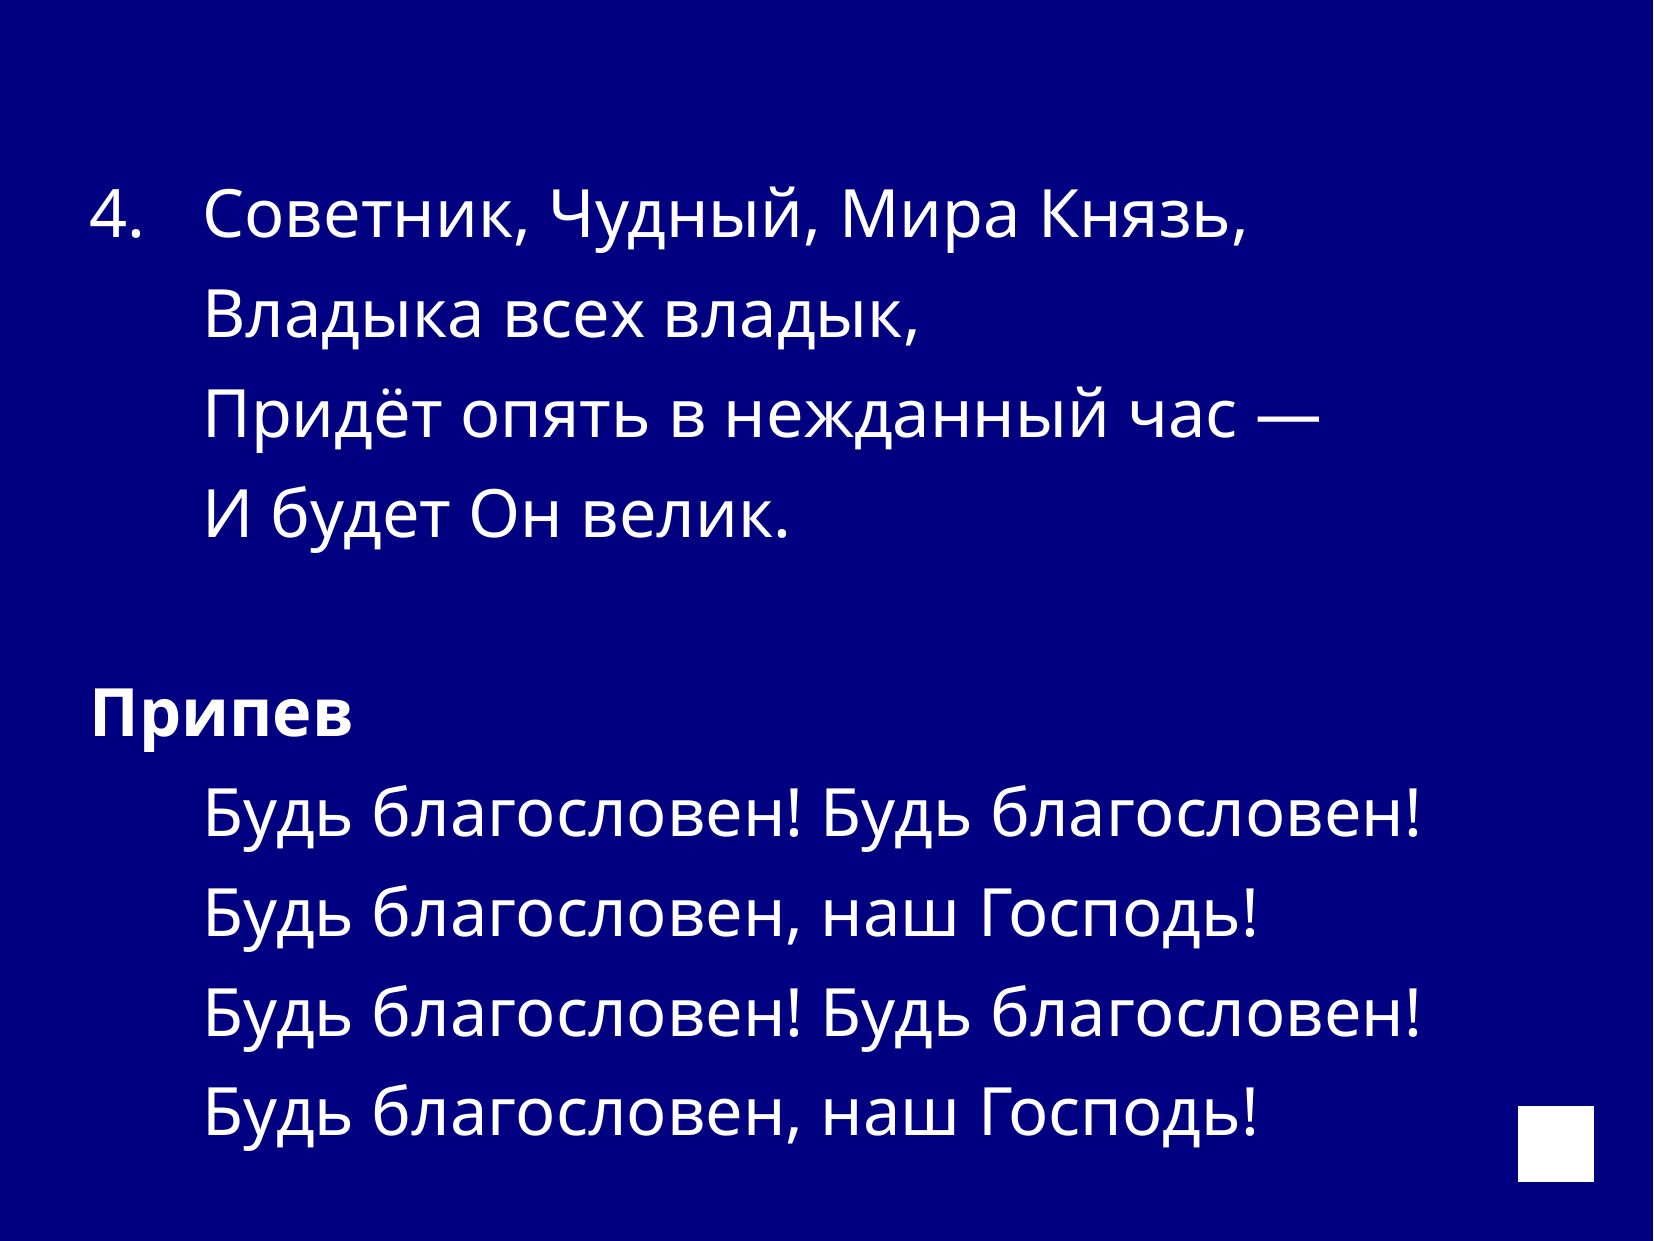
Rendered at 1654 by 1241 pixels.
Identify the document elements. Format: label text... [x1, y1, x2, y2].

text_box [1518, 1106, 1594, 1182]
text_box 4. Советник, Чудный, Мира Князь, Владыка всех владык, Придёт опять в нежданный час — И будет Он велик. Припев Будь благословен! Будь благословен! Будь благословен, наш Господь! Будь благословен! Будь благословен! Будь благословен, наш Господь! [75, 150, 1576, 1163]
